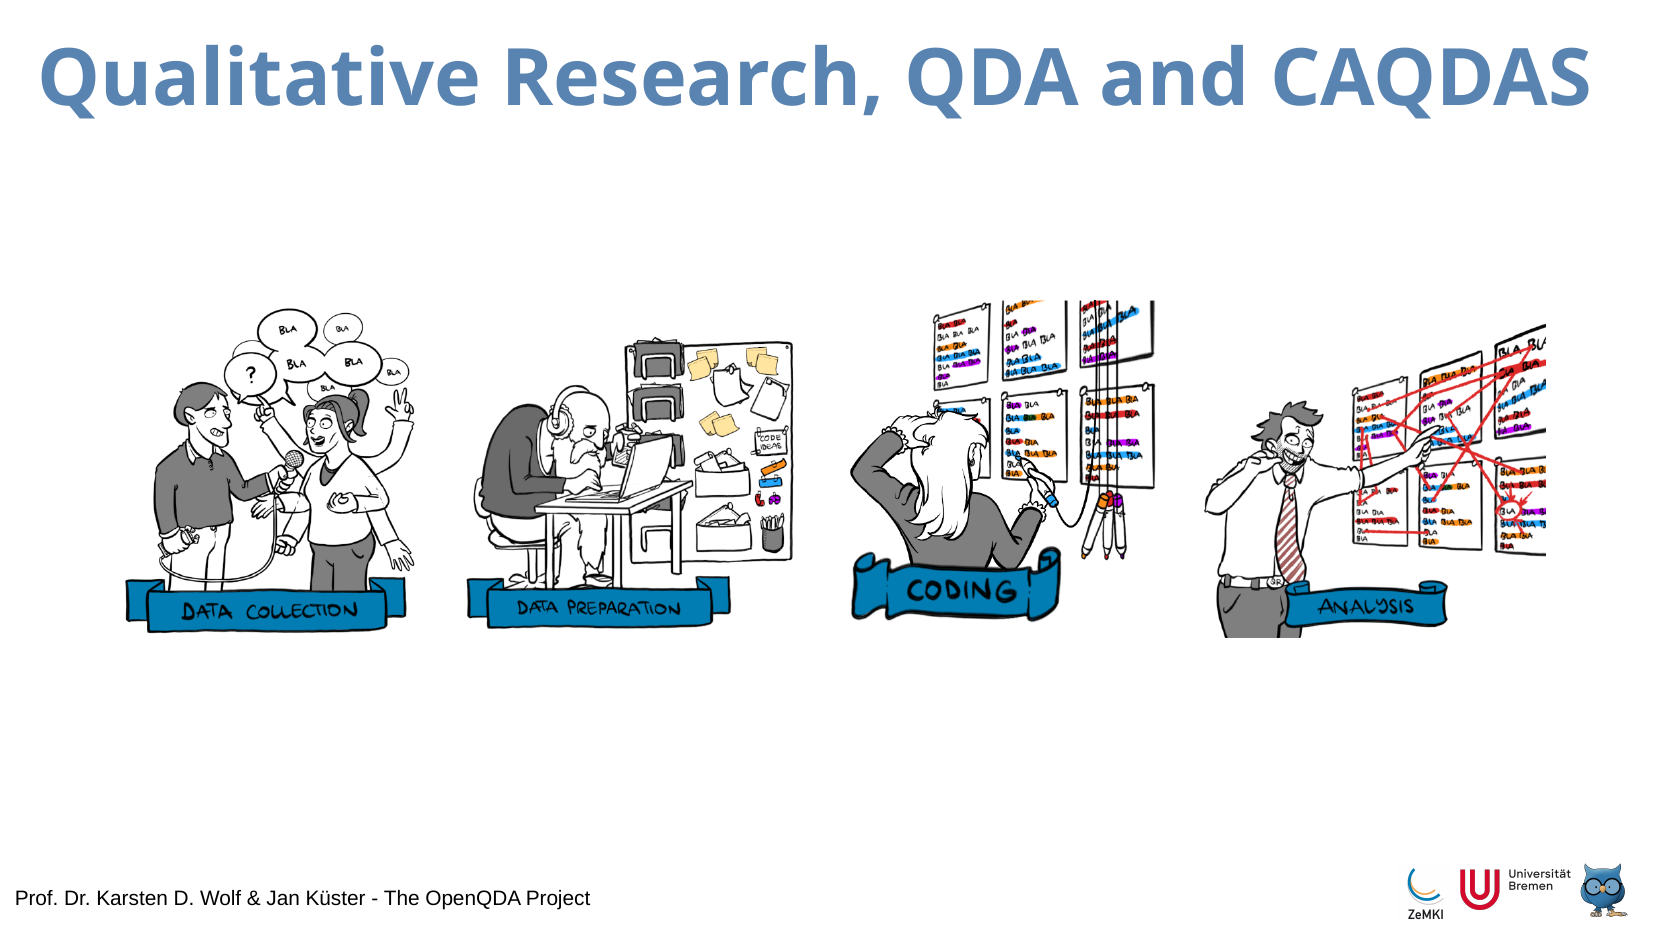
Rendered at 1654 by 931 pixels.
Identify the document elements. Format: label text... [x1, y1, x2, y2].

picture [458, 300, 801, 643]
title Qualitative Research, QDA and CAQDAS [37, 0, 1613, 184]
picture [1460, 869, 1571, 910]
picture [833, 300, 1171, 638]
picture [107, 300, 450, 643]
picture [1397, 862, 1450, 921]
picture [1575, 862, 1631, 918]
picture [1195, 287, 1546, 638]
